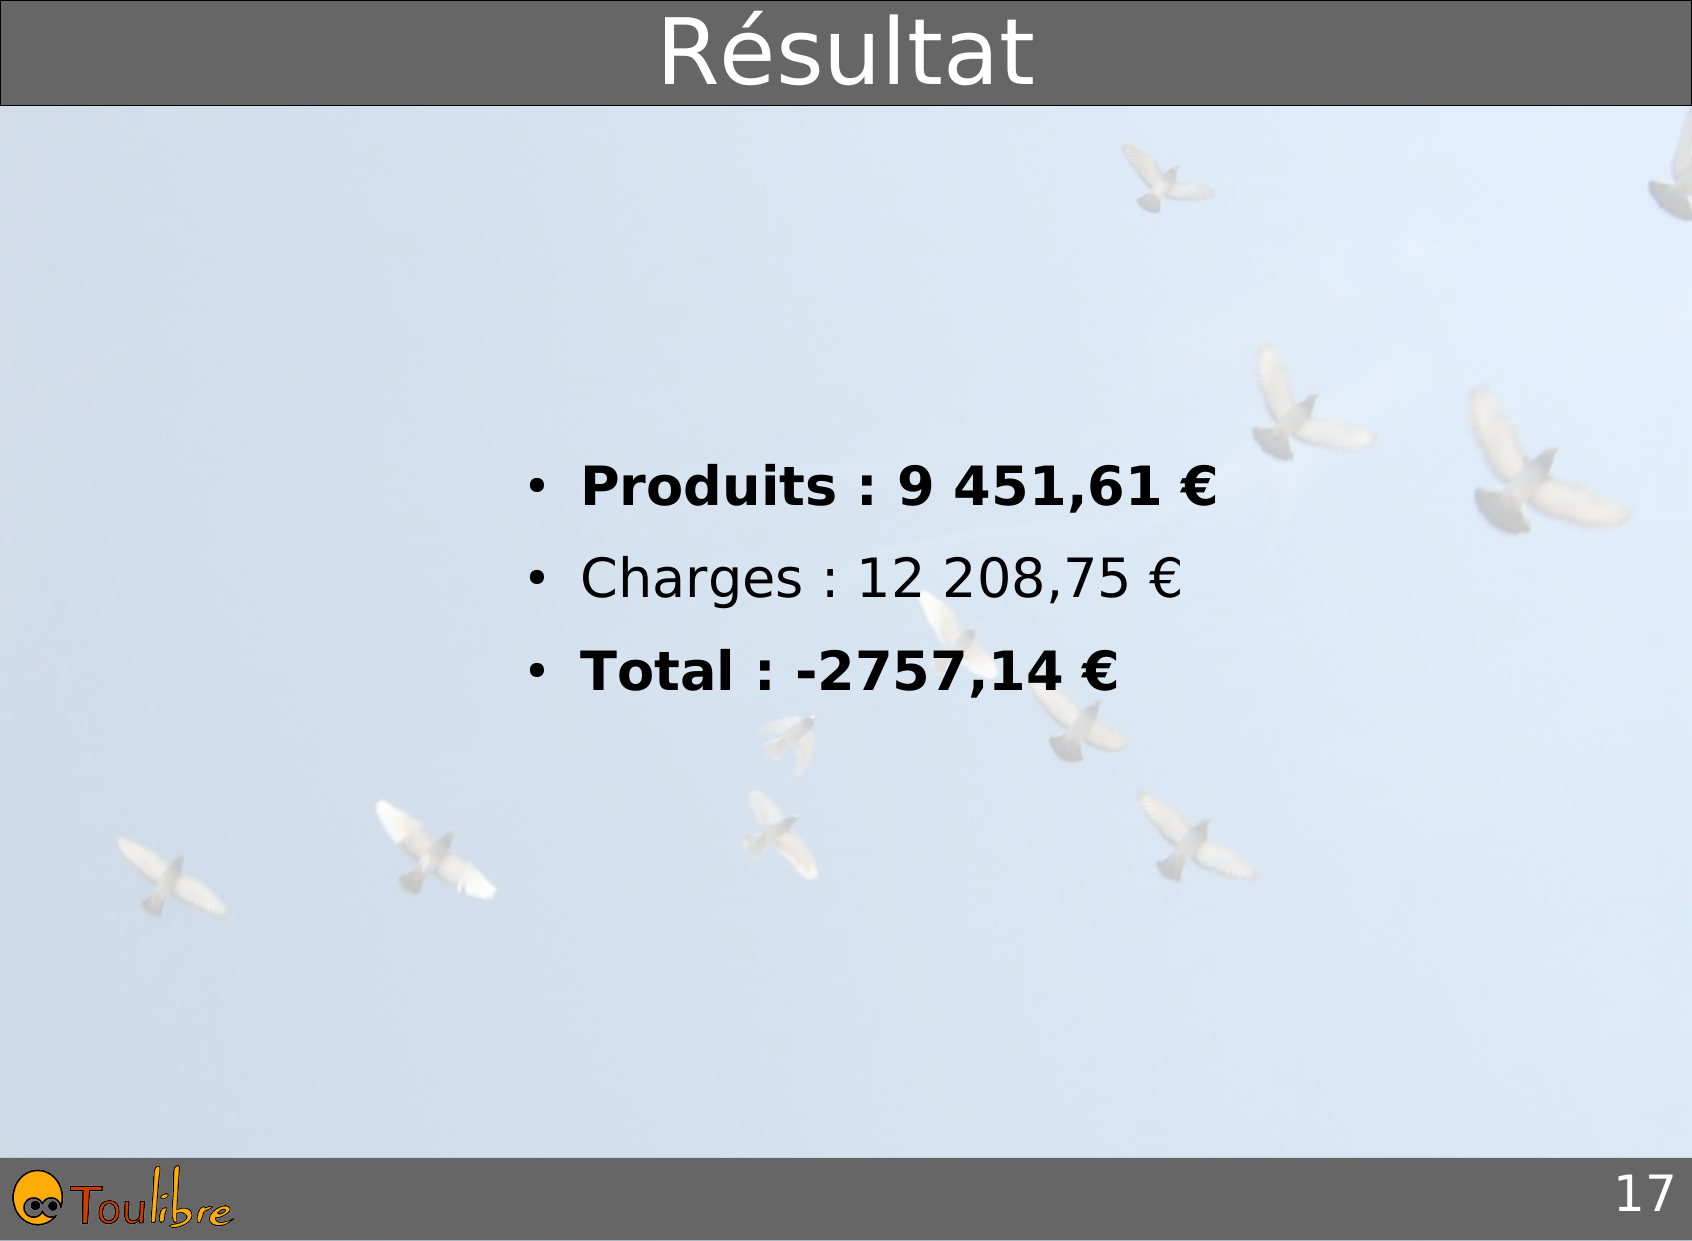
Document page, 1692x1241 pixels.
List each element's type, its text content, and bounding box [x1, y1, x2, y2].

picture [12, 1165, 234, 1228]
title Résultat [0, 0, 1692, 107]
list Produits : 9 451,61 € Charges : 12 208,75 € Total : -2757,14 € [509, 454, 1297, 759]
